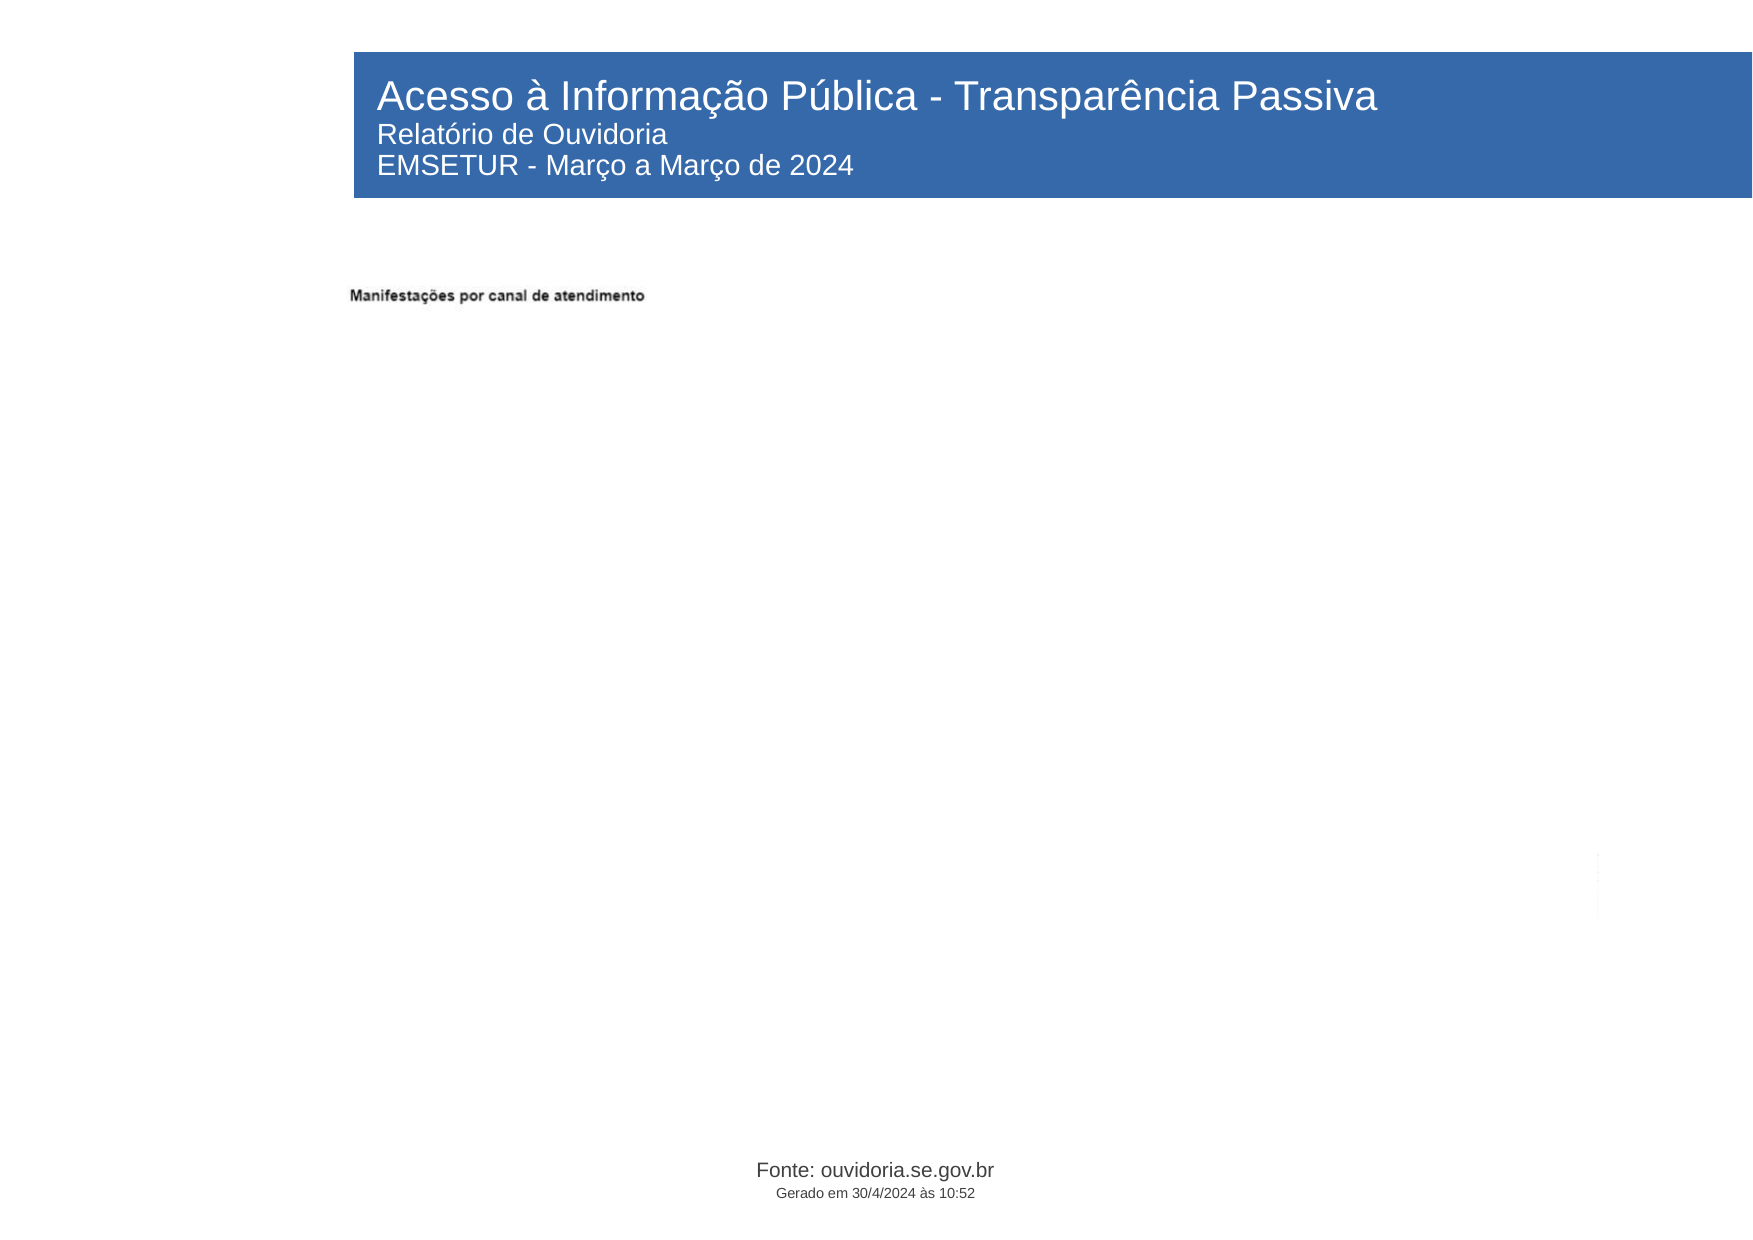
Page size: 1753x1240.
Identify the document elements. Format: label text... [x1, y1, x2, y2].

text_box [155, 211, 1599, 1028]
text_box Fonte: ouvidoria.se.gov.br Gerado em 30/4/2024 às 10:52 [756, 1158, 1023, 1208]
text_box Acesso à Informação Pública - Transparência Passiva Relatório de Ouvidoria EMSETUR - Março a Março de 2024 [376, 72, 1403, 186]
text_box [354, 52, 1752, 198]
